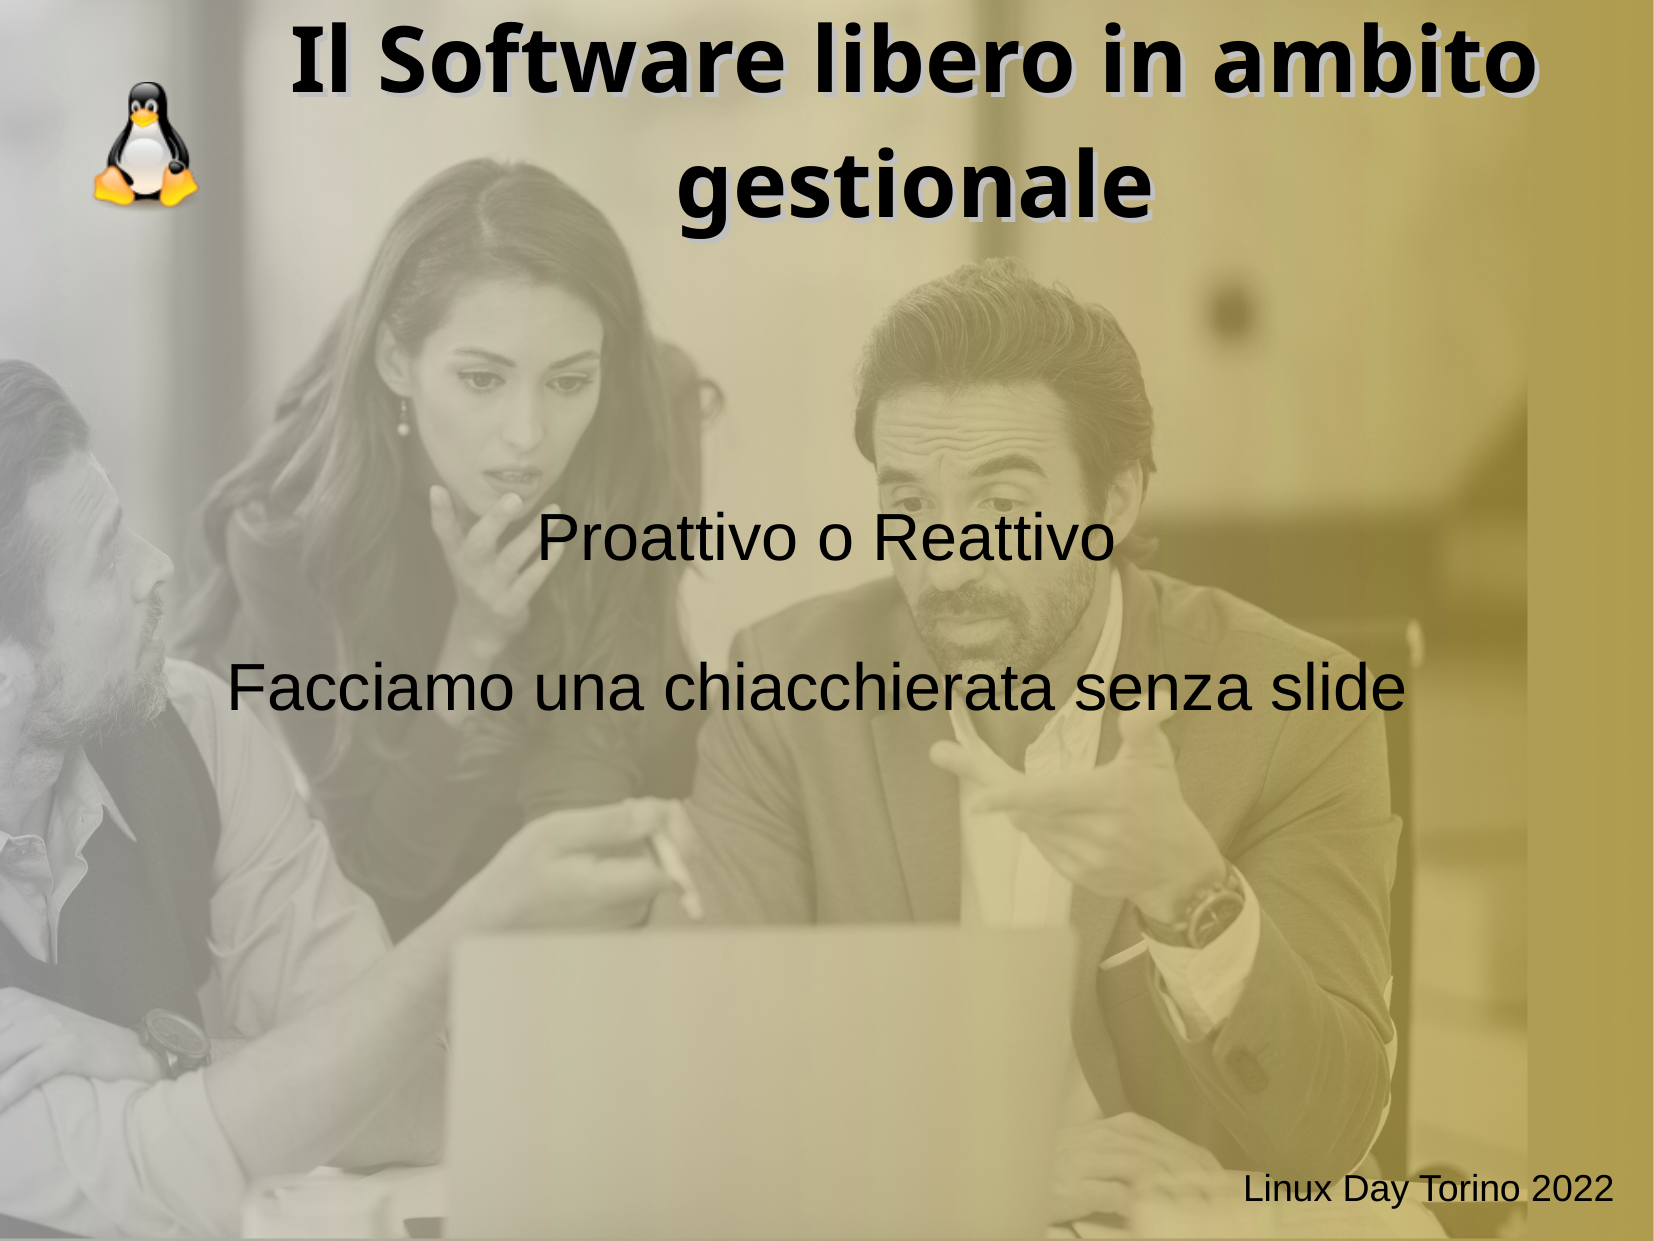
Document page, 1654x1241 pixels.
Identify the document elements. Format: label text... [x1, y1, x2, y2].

text_box Linux Day Torino 2022 [1228, 1159, 1630, 1217]
title Il Software libero in ambito gestionale [259, 17, 1571, 222]
subtitle Proattivo o Reattivo Facciamo una chiacchierata senza slide [82, 290, 1571, 1010]
picture [0, 0, 1654, 1241]
